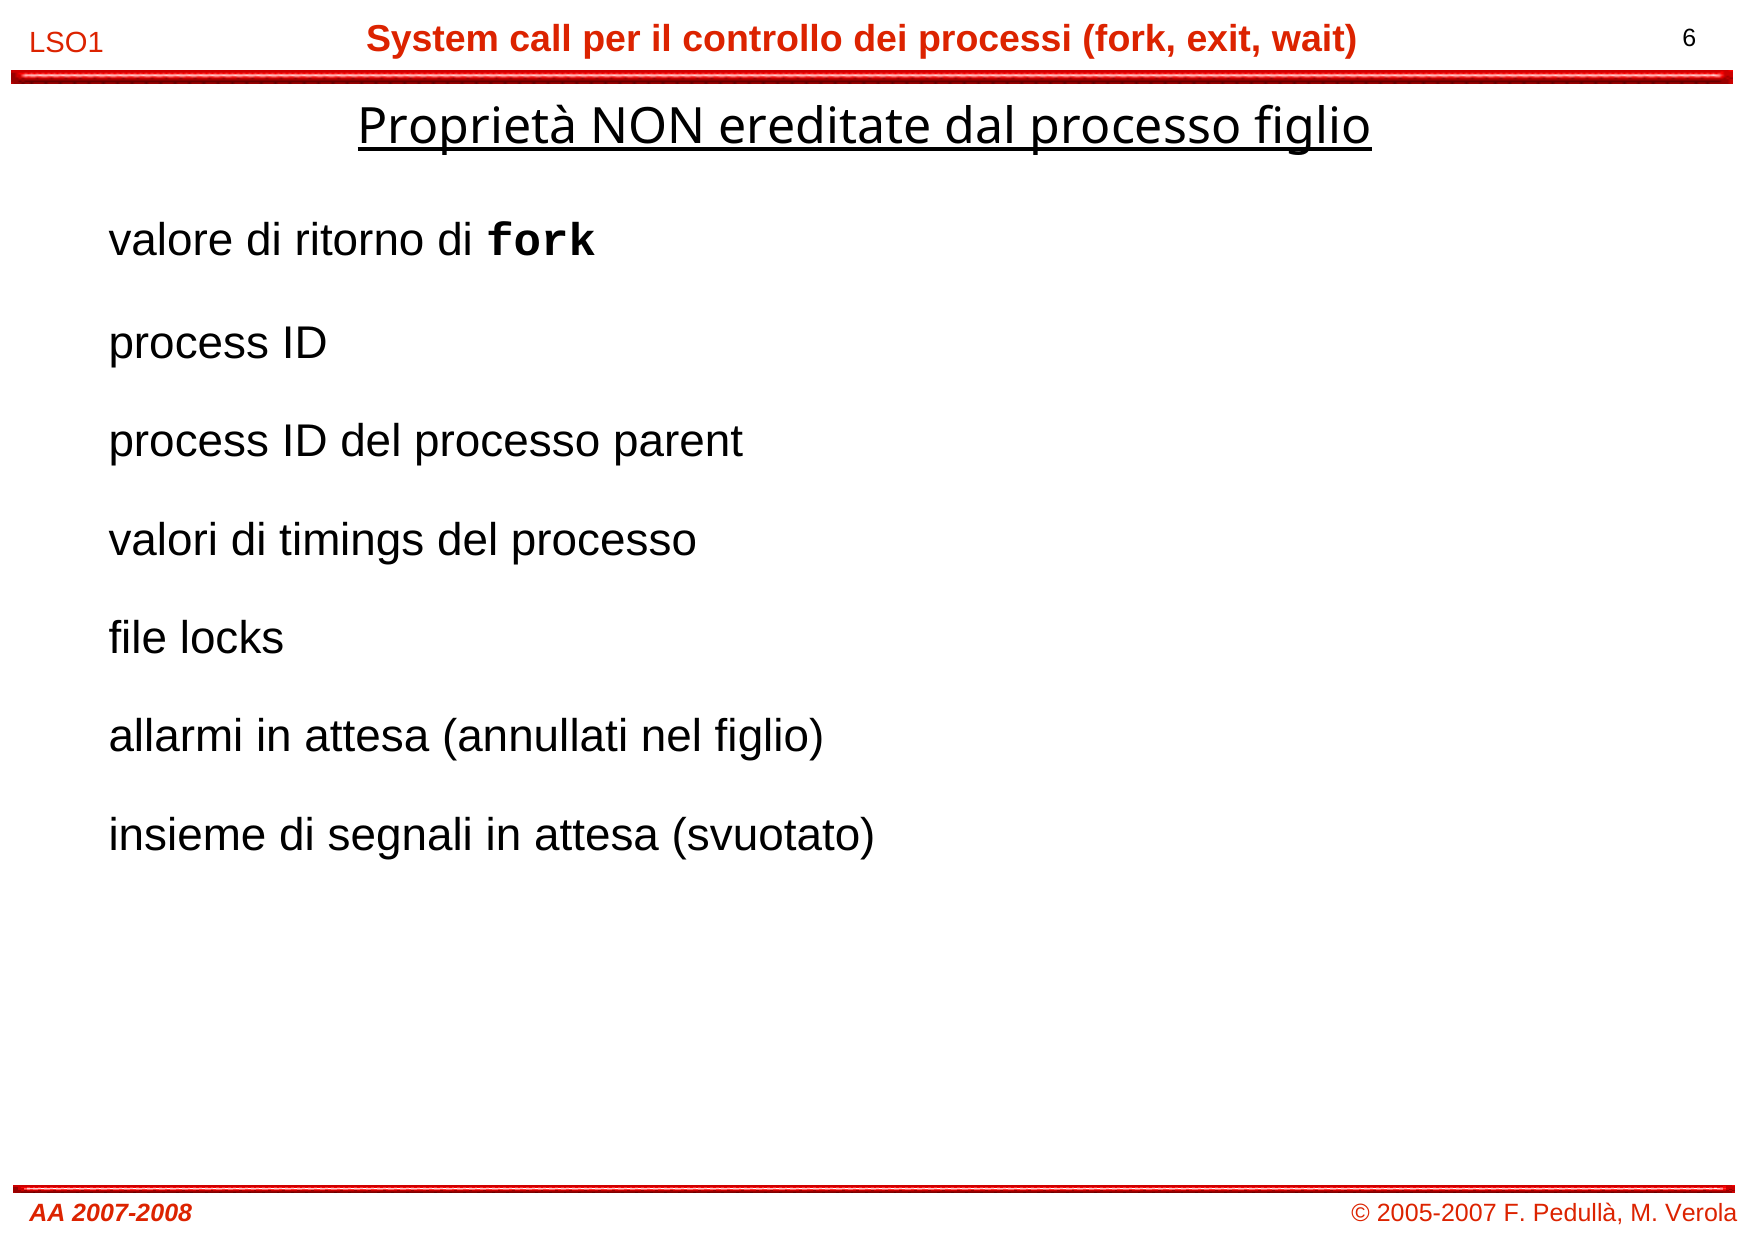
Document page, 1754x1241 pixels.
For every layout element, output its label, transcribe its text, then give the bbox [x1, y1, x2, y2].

title Proprietà NON ereditate dal processo figlio [259, 78, 1470, 174]
picture [11, 70, 1733, 84]
picture [13, 1185, 1735, 1193]
list valore di ritorno di fork process ID process ID del processo parent valori di timings del processo file locks allarmi in attesa (annullati nel figlio) insieme di segnali in attesa (svuotato) [58, 206, 1681, 868]
